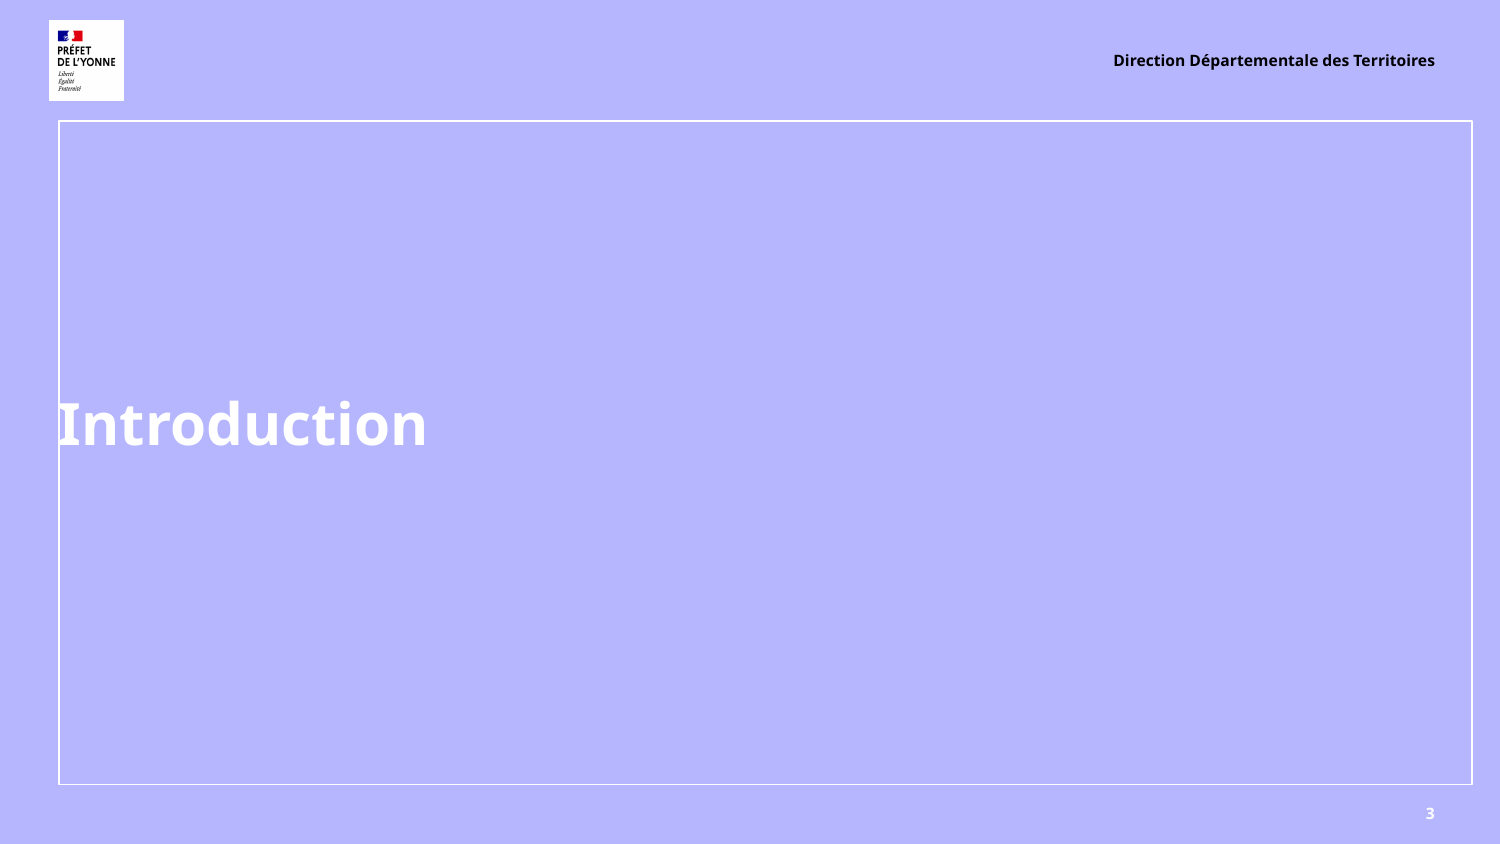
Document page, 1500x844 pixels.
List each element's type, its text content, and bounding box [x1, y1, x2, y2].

picture [49, 20, 124, 101]
title Introduction [59, 121, 1473, 785]
